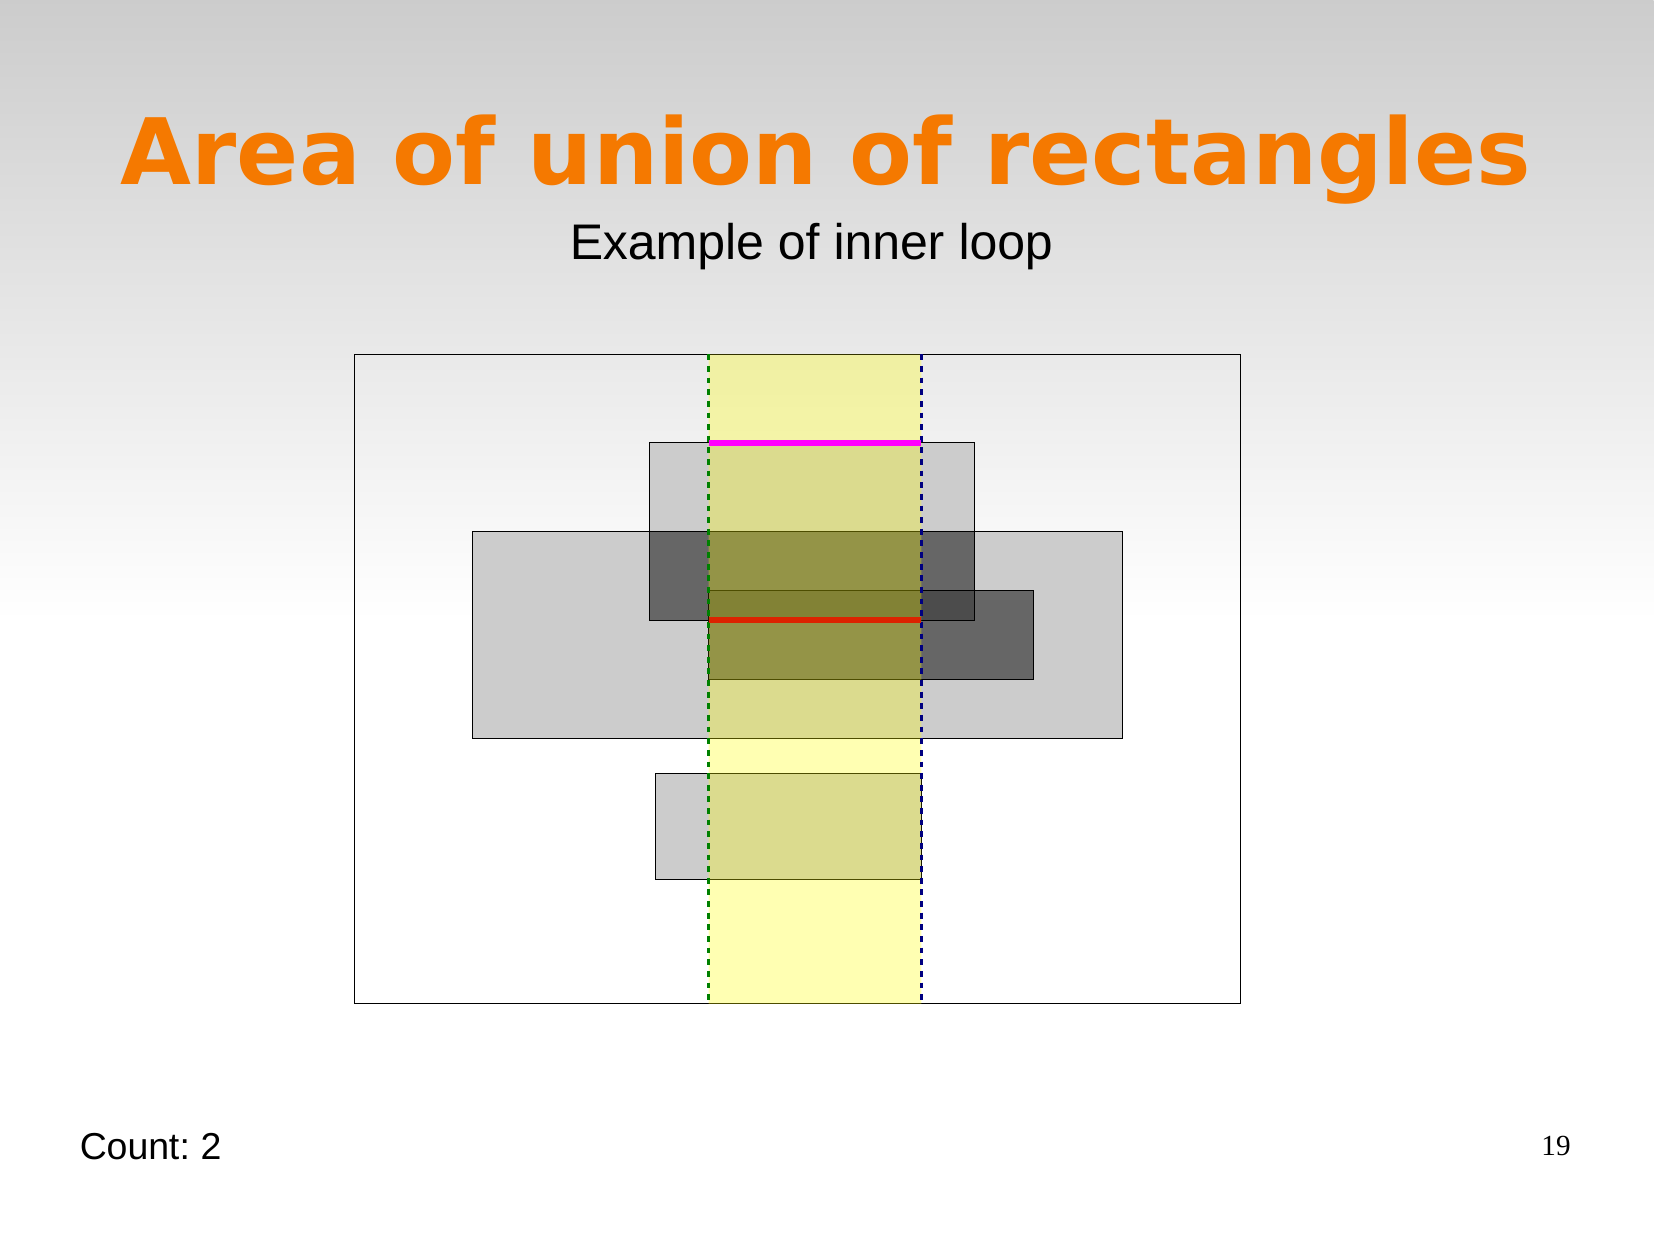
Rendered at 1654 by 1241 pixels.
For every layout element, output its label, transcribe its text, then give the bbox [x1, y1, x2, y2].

text_box [472, 442, 1123, 1004]
title Area of union of rectangles [82, 49, 1571, 257]
text_box Example of inner loop [555, 206, 1087, 278]
text_box Count: 2 [64, 1118, 272, 1176]
text_box [708, 354, 922, 440]
